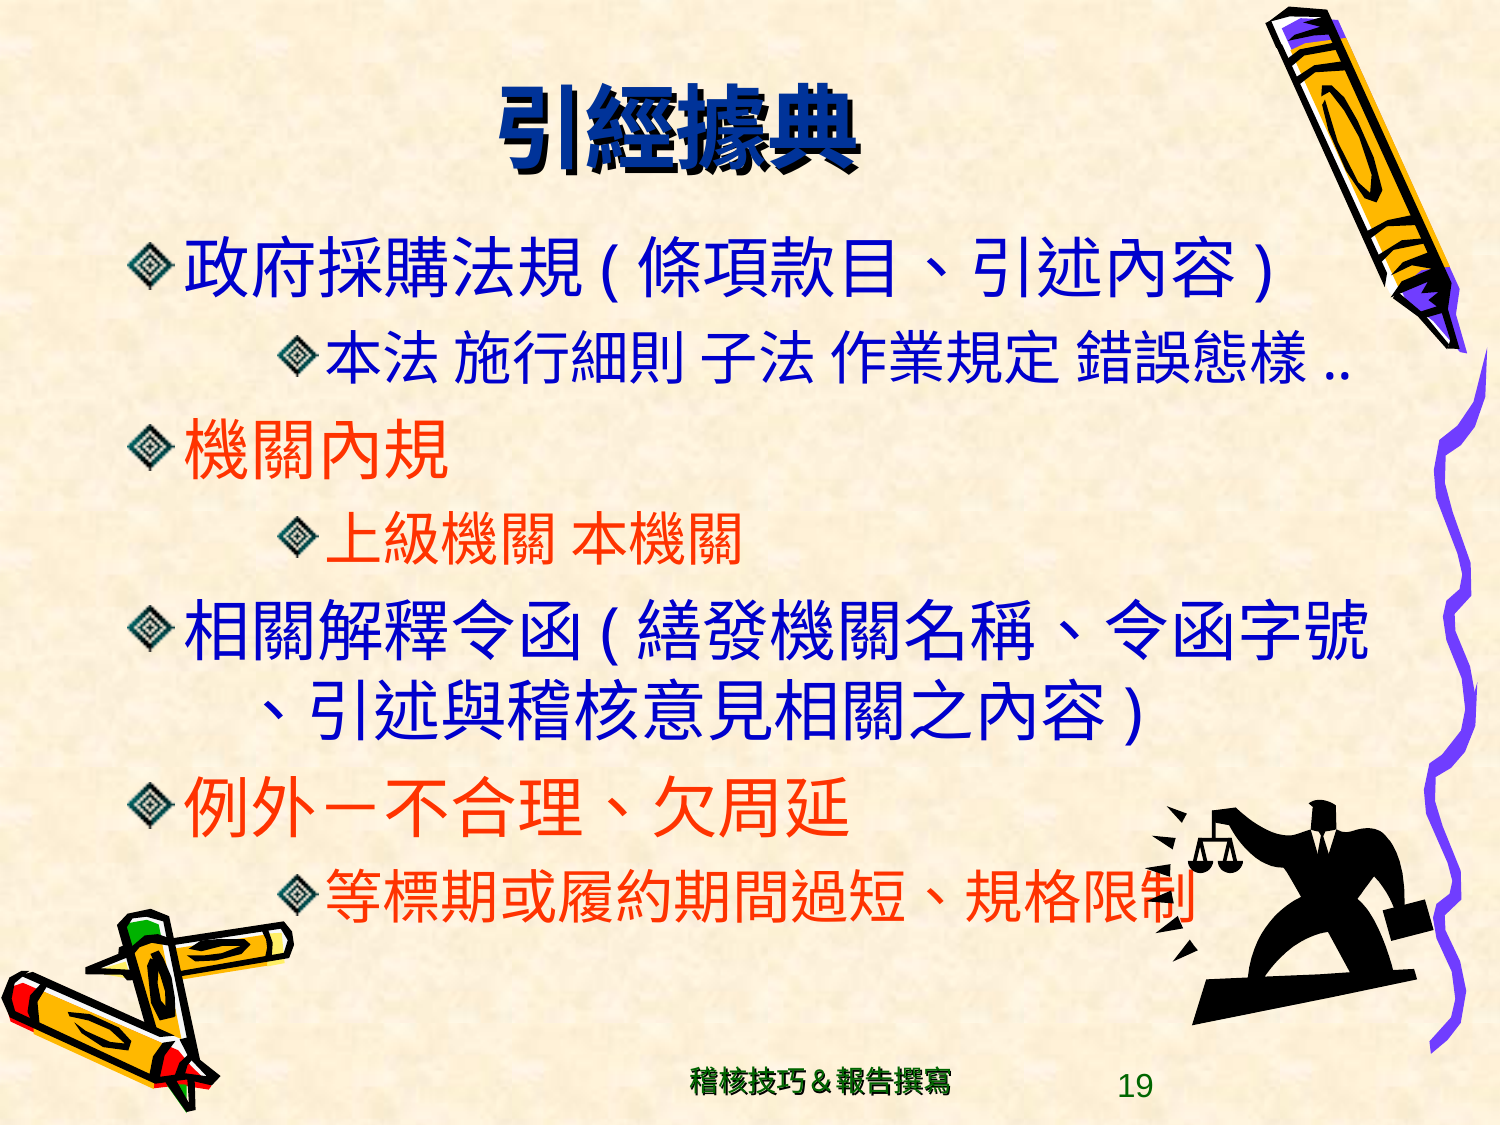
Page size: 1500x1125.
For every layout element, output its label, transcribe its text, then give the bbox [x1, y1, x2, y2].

list 政府採購法規(條項款目、引述內容) 本法 施行細則 子法 作業規定 錯誤態樣.. 機關內規 上級機關 本機關 相關解釋令函(繕發機關名稱、令函字號 、引述與稽核意見相關之內容) 例外－不合理、欠周延 等標期或履約期間過短、規格限制 [112, 218, 1434, 983]
title 引經據典 [112, 24, 1240, 188]
picture [1144, 794, 1434, 1026]
text_box [1102, 1056, 1415, 1101]
text_box 稽核技巧＆報告撰寫 [583, 1055, 1059, 1100]
